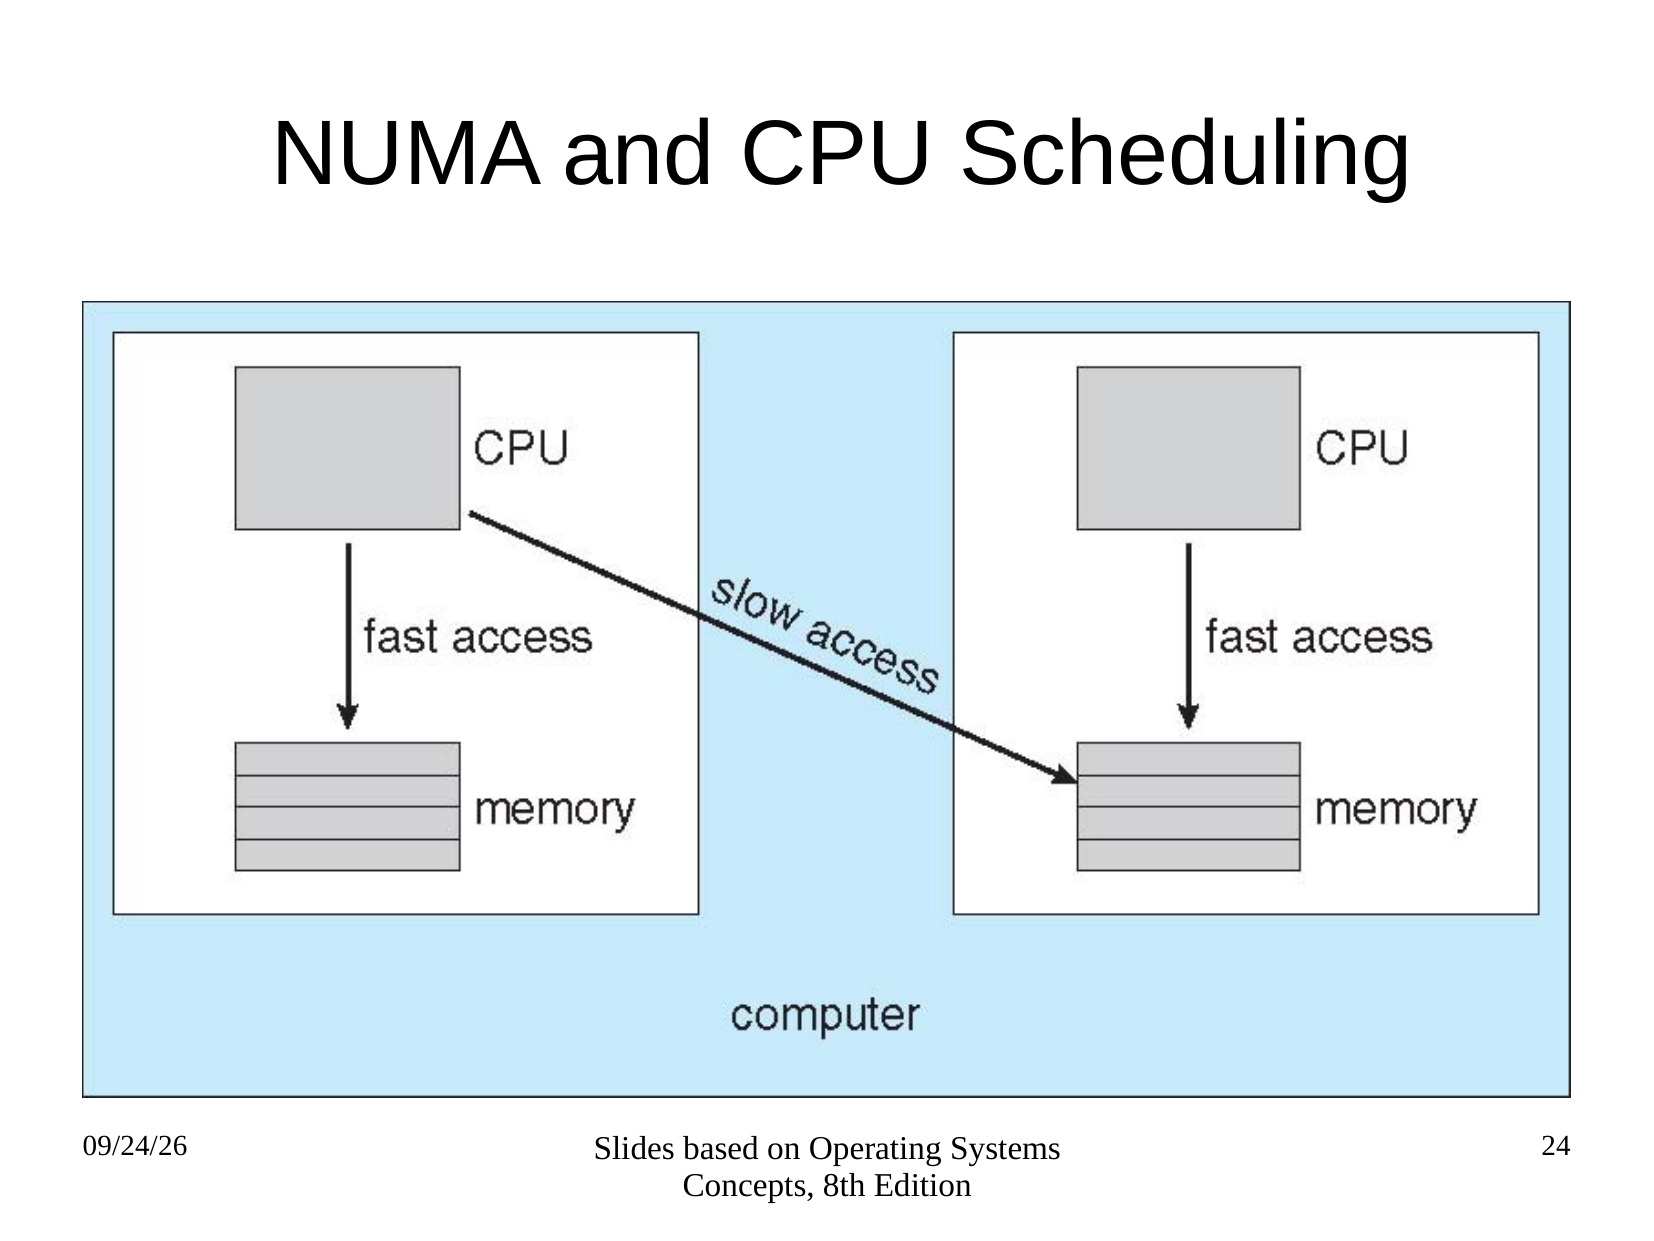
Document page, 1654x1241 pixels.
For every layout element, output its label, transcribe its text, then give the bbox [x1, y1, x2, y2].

picture [82, 301, 1571, 1098]
title NUMA and CPU Scheduling [82, 49, 1571, 257]
